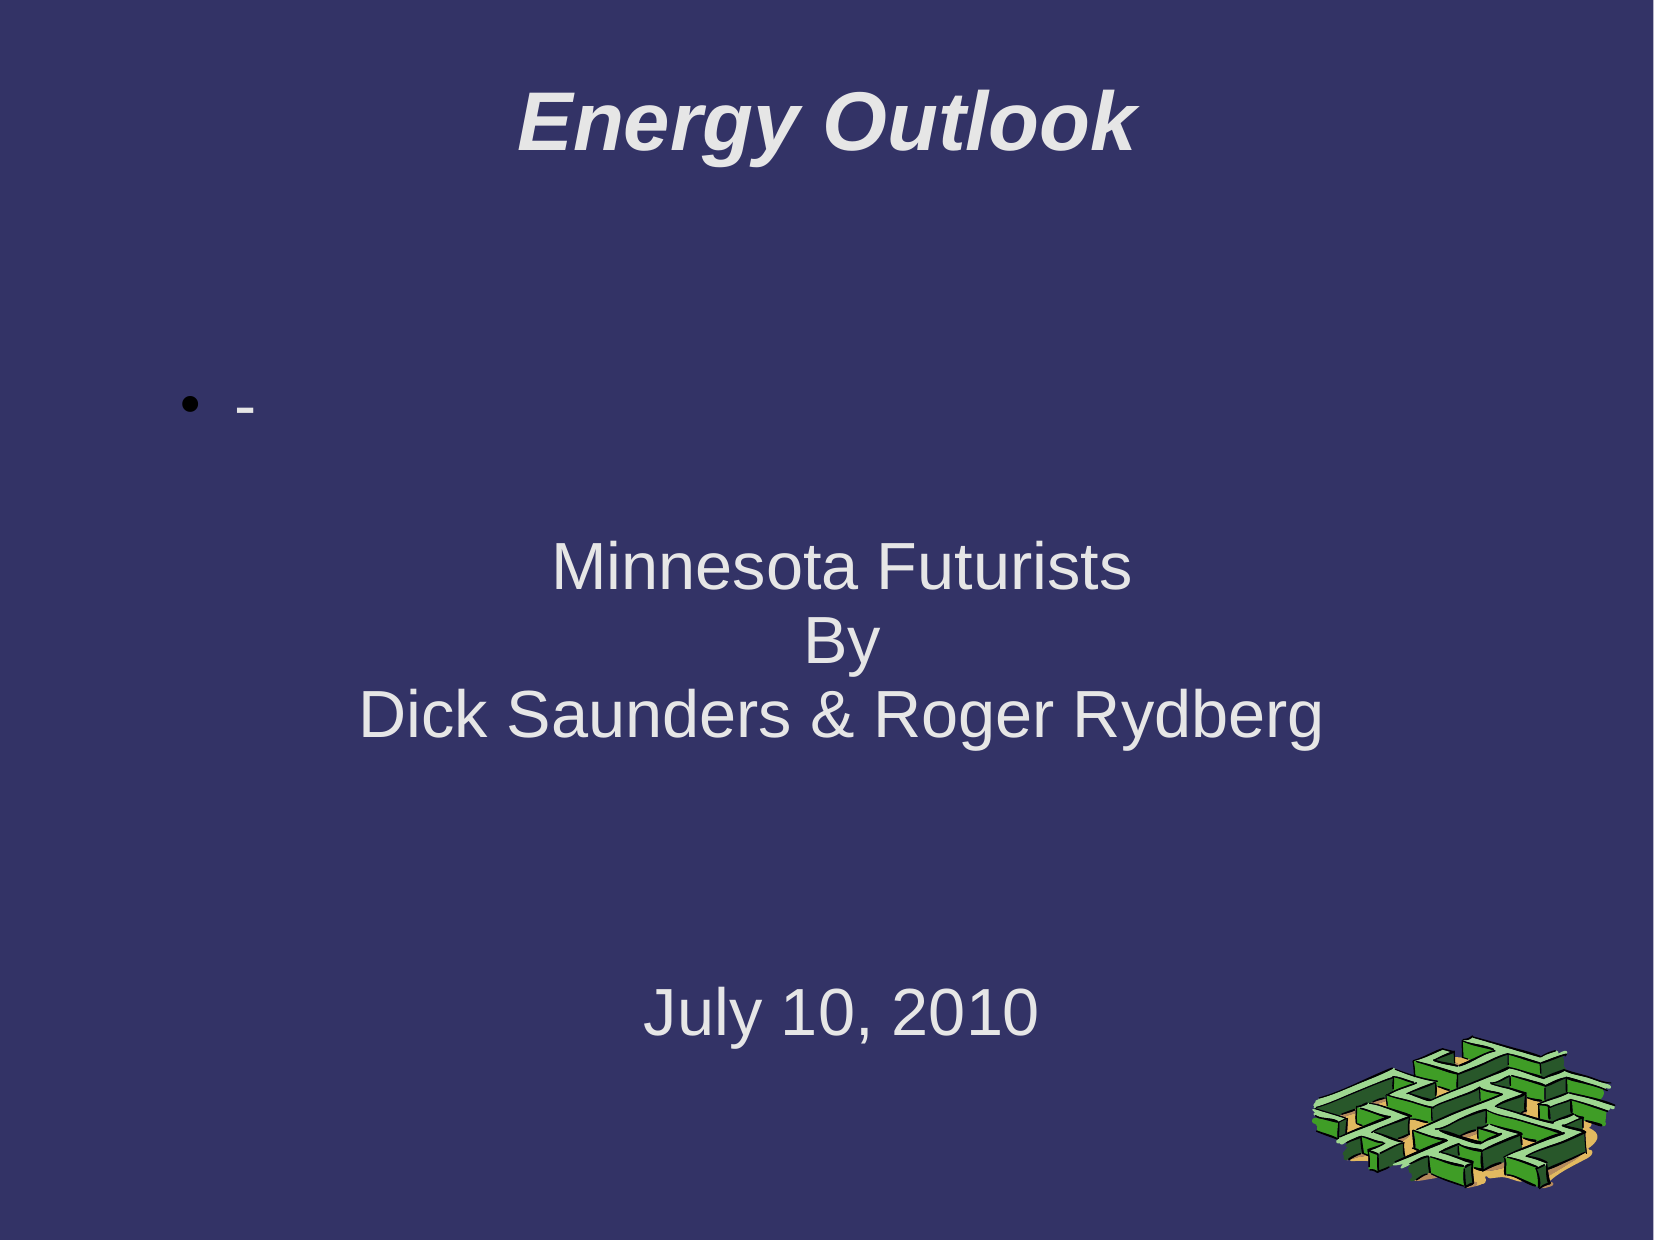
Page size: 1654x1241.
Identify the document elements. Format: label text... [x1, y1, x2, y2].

list - [178, 364, 1570, 1136]
title Energy Outlook [121, 26, 1534, 219]
list Minnesota Futurists By Dick Saunders & Roger Rydberg July 10, 2010 [146, 525, 1538, 1109]
